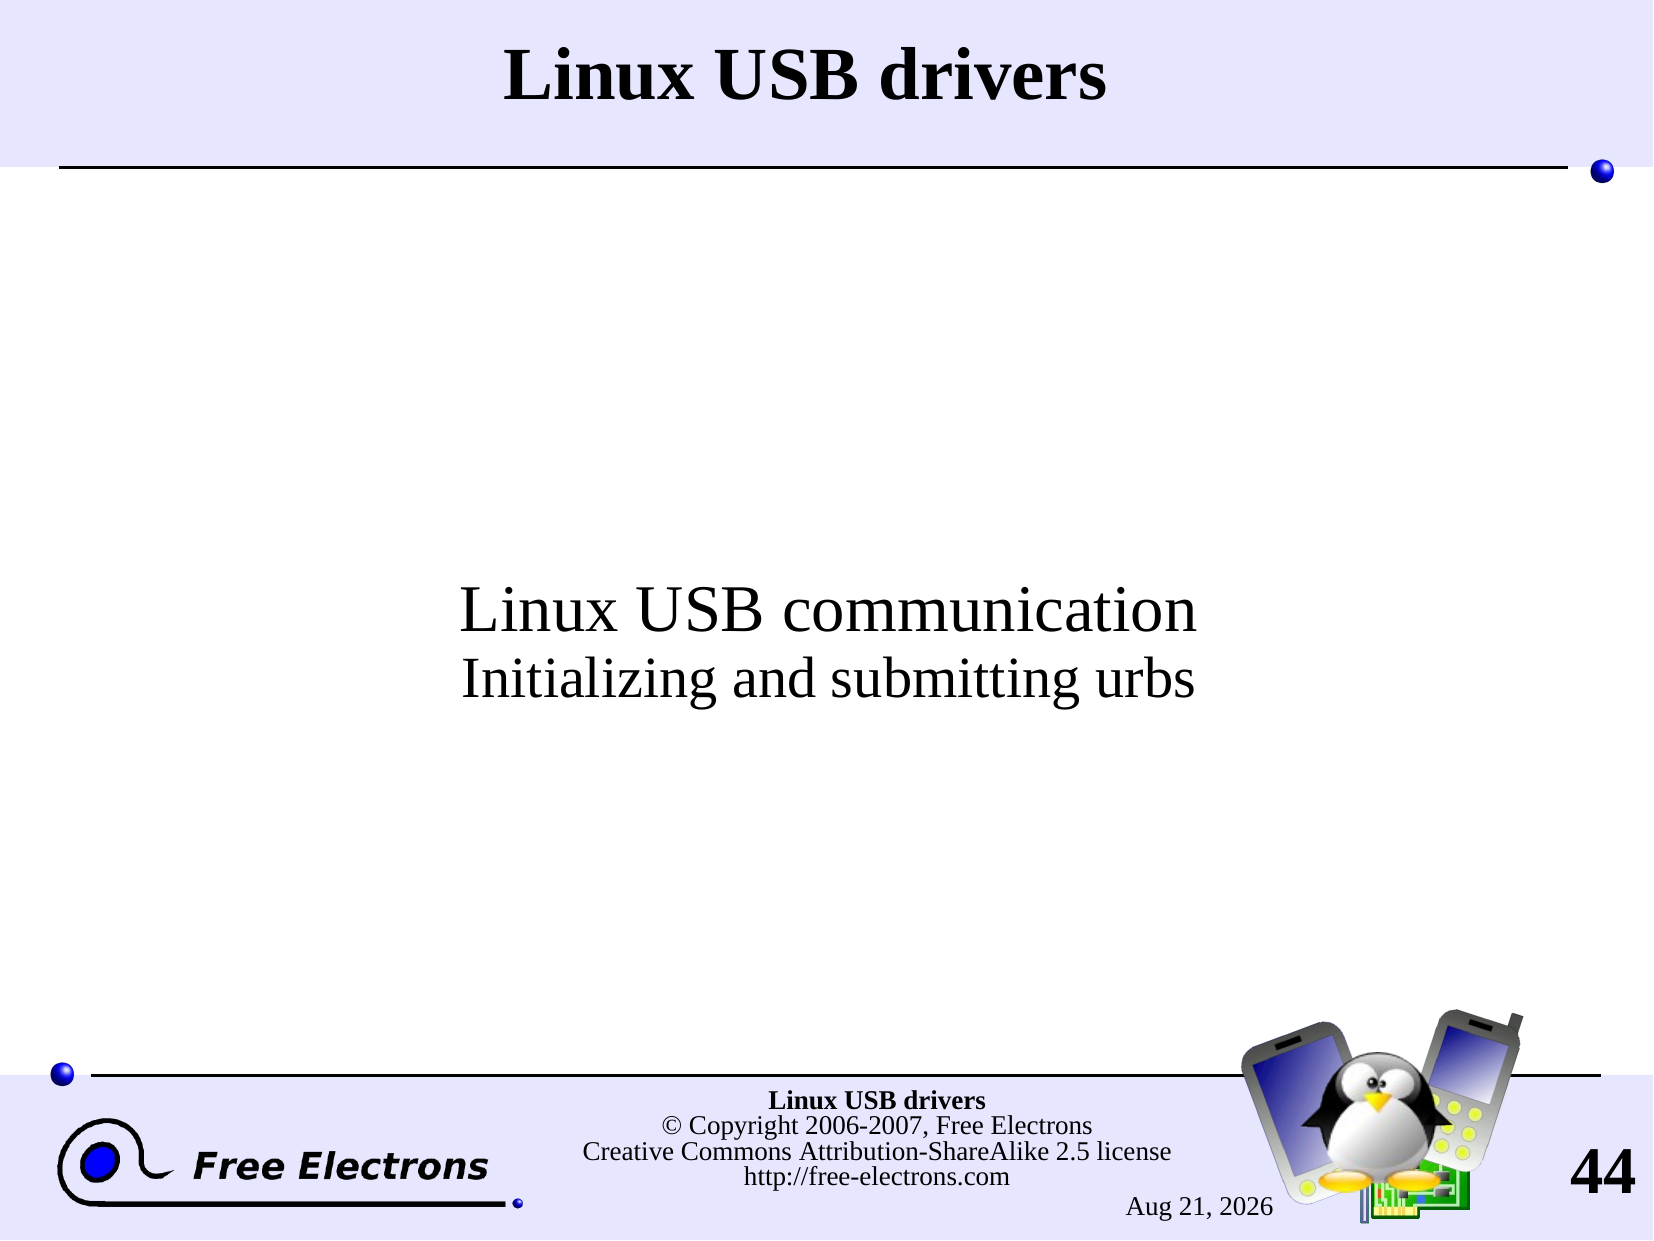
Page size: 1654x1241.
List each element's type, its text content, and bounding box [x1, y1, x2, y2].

picture [1231, 1007, 1538, 1241]
title Linux USB drivers [60, 25, 1551, 124]
picture [50, 1107, 527, 1216]
subtitle Linux USB communication Initializing and submitting urbs [105, 216, 1518, 1066]
